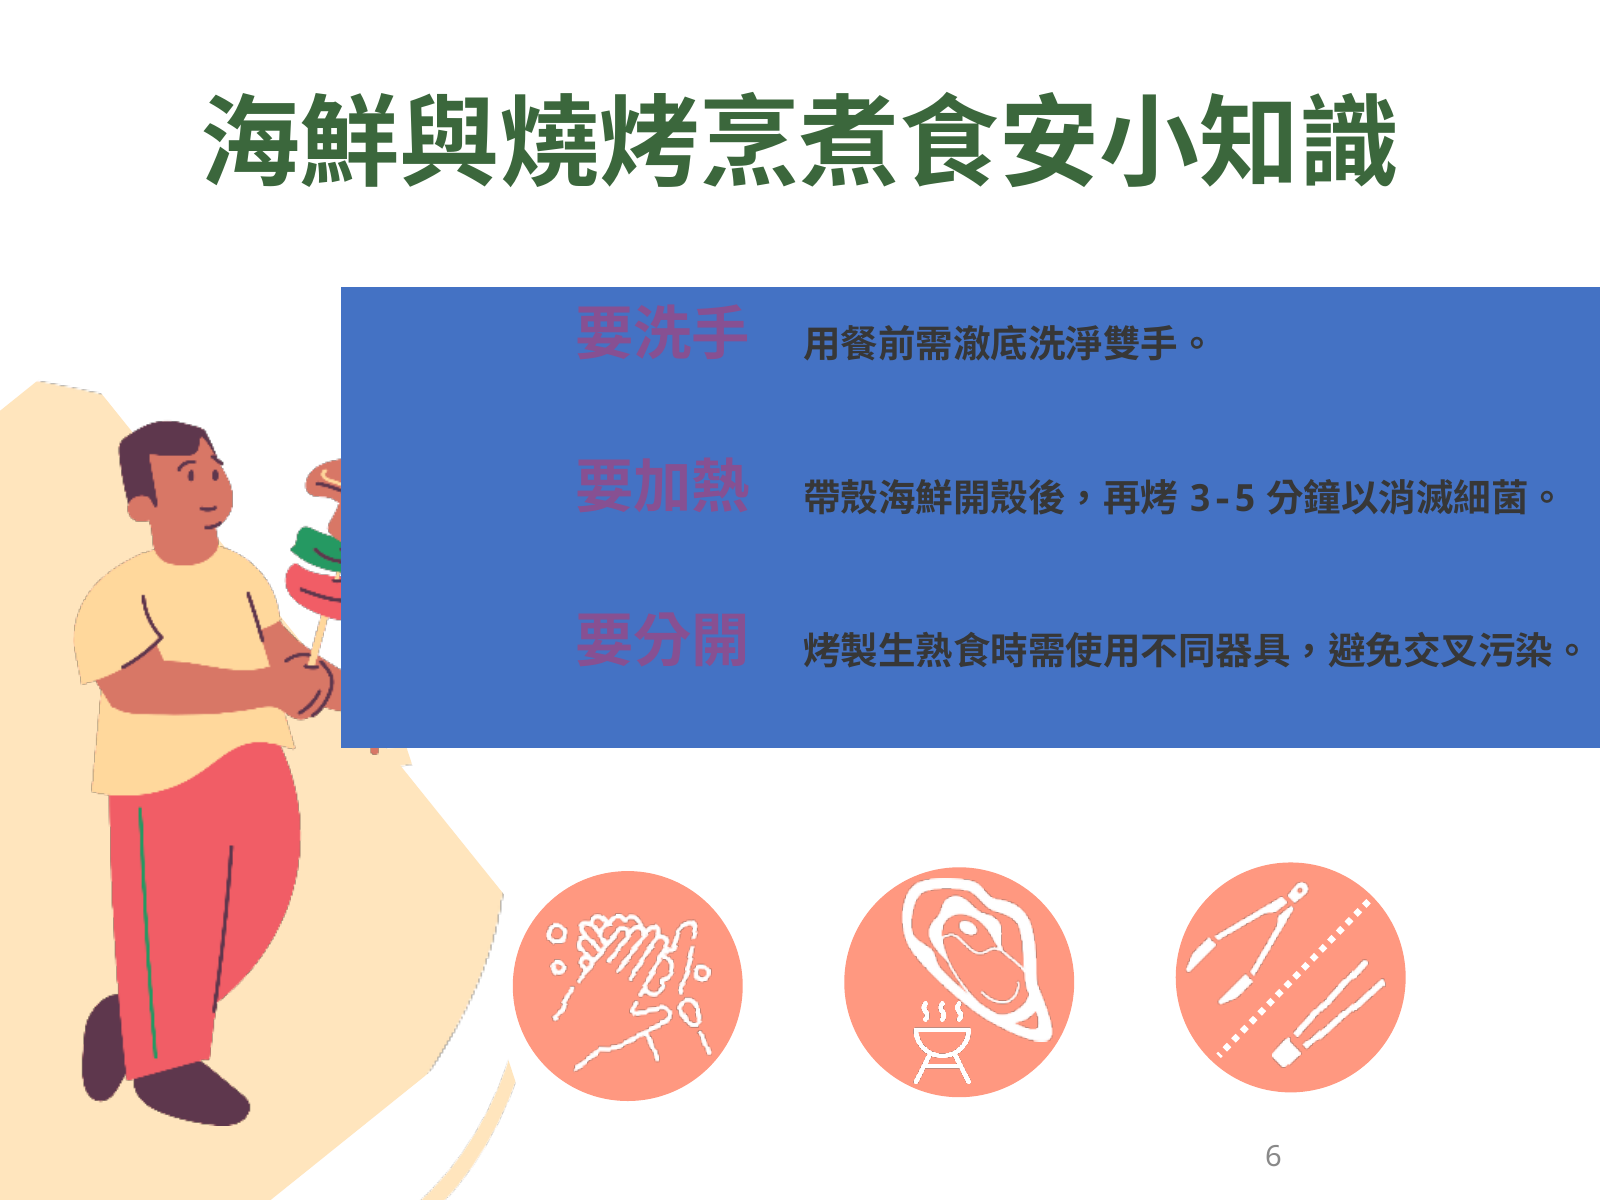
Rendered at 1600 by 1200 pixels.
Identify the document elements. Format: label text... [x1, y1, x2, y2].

text_box [701, 897, 743, 1054]
table_header 用餐前需澈底洗淨雙手。 [803, 287, 1600, 440]
text_box 海鮮與燒烤烹煮食安小知識 [0, 74, 1600, 197]
table_cell 要加熱 [341, 440, 750, 594]
table_cell [750, 594, 803, 748]
text_box [0, 354, 718, 1200]
picture [898, 878, 1057, 1084]
table_cell [750, 440, 803, 594]
picture [1182, 878, 1389, 1074]
text_box [1250, 1127, 1600, 1188]
text_box [844, 884, 900, 1081]
text_box [910, 867, 1008, 878]
text_box [1175, 939, 1355, 1093]
text_box [1232, 862, 1406, 1044]
table_cell 要分開 [341, 594, 750, 748]
table_cell 帶殼海鮮開殼後，再烤3-5分鐘以消滅細菌。 [803, 440, 1600, 594]
table_header [750, 287, 803, 440]
picture [539, 896, 721, 1078]
table_cell 烤製生熟食時需使用不同器具，避免交叉污染。 [803, 594, 1600, 748]
table_header 要洗手 [341, 287, 750, 440]
text_box [905, 921, 1075, 1098]
